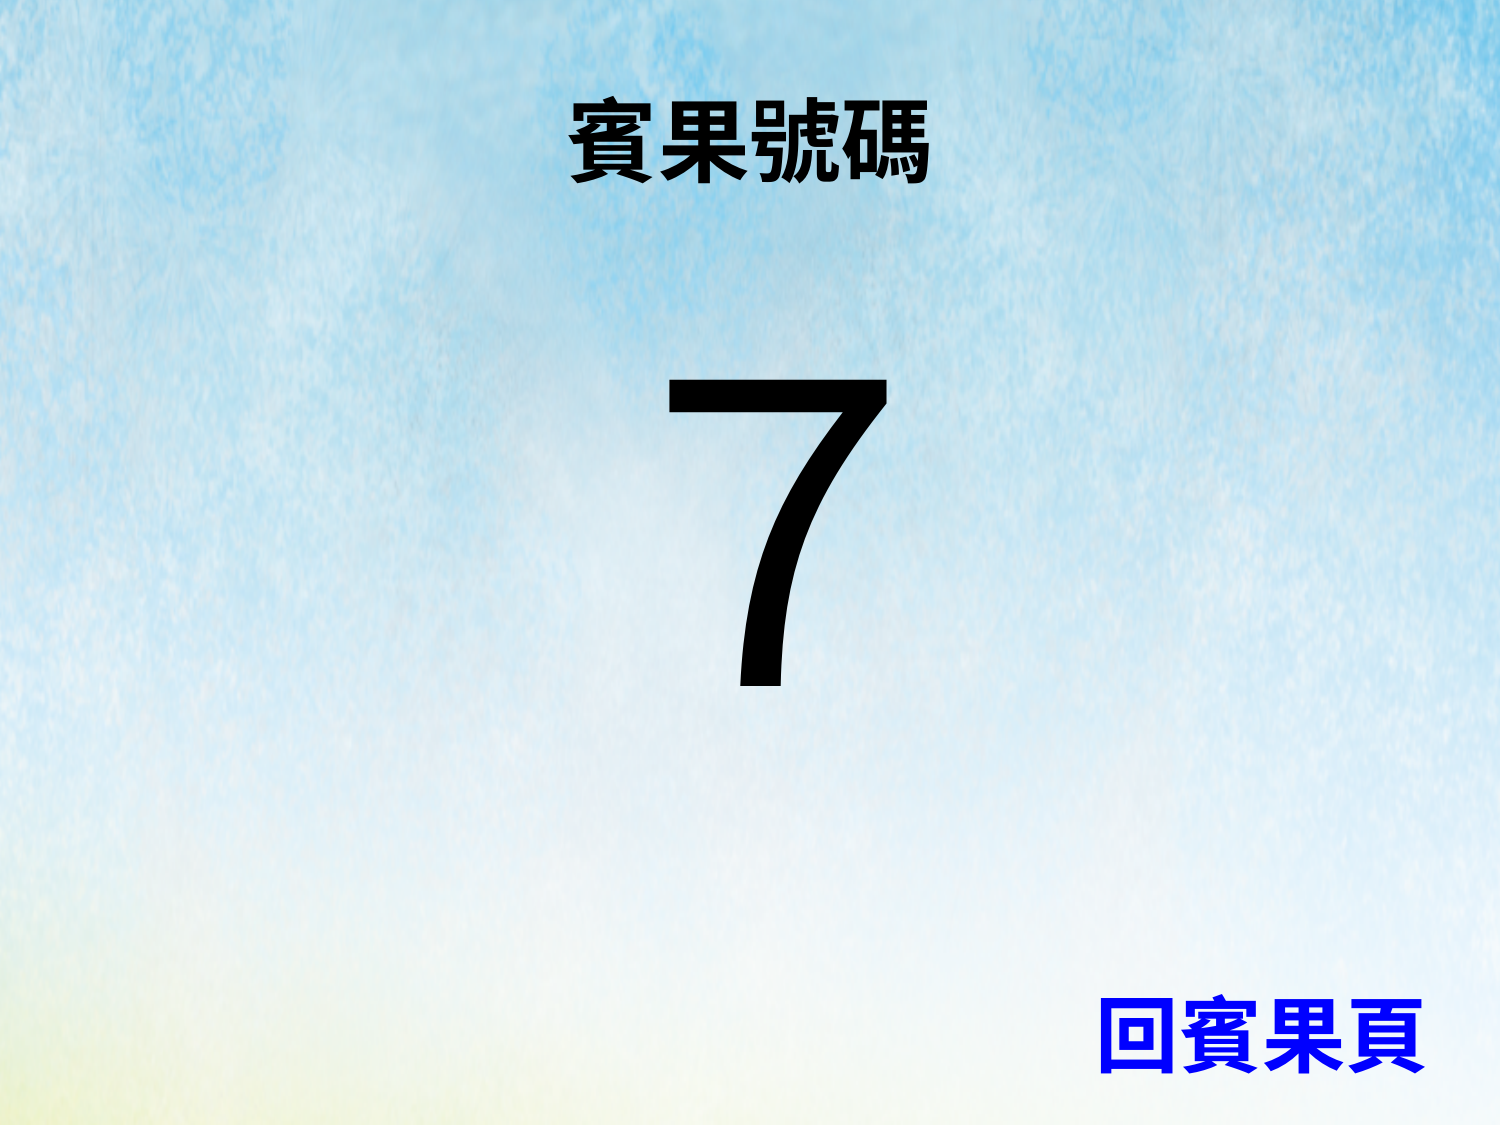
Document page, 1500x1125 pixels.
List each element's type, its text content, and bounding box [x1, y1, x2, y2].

text_box 回賓果頁 [1080, 975, 1448, 1093]
title 賓果號碼 [75, 45, 1426, 233]
list ７ [75, 262, 1426, 1005]
